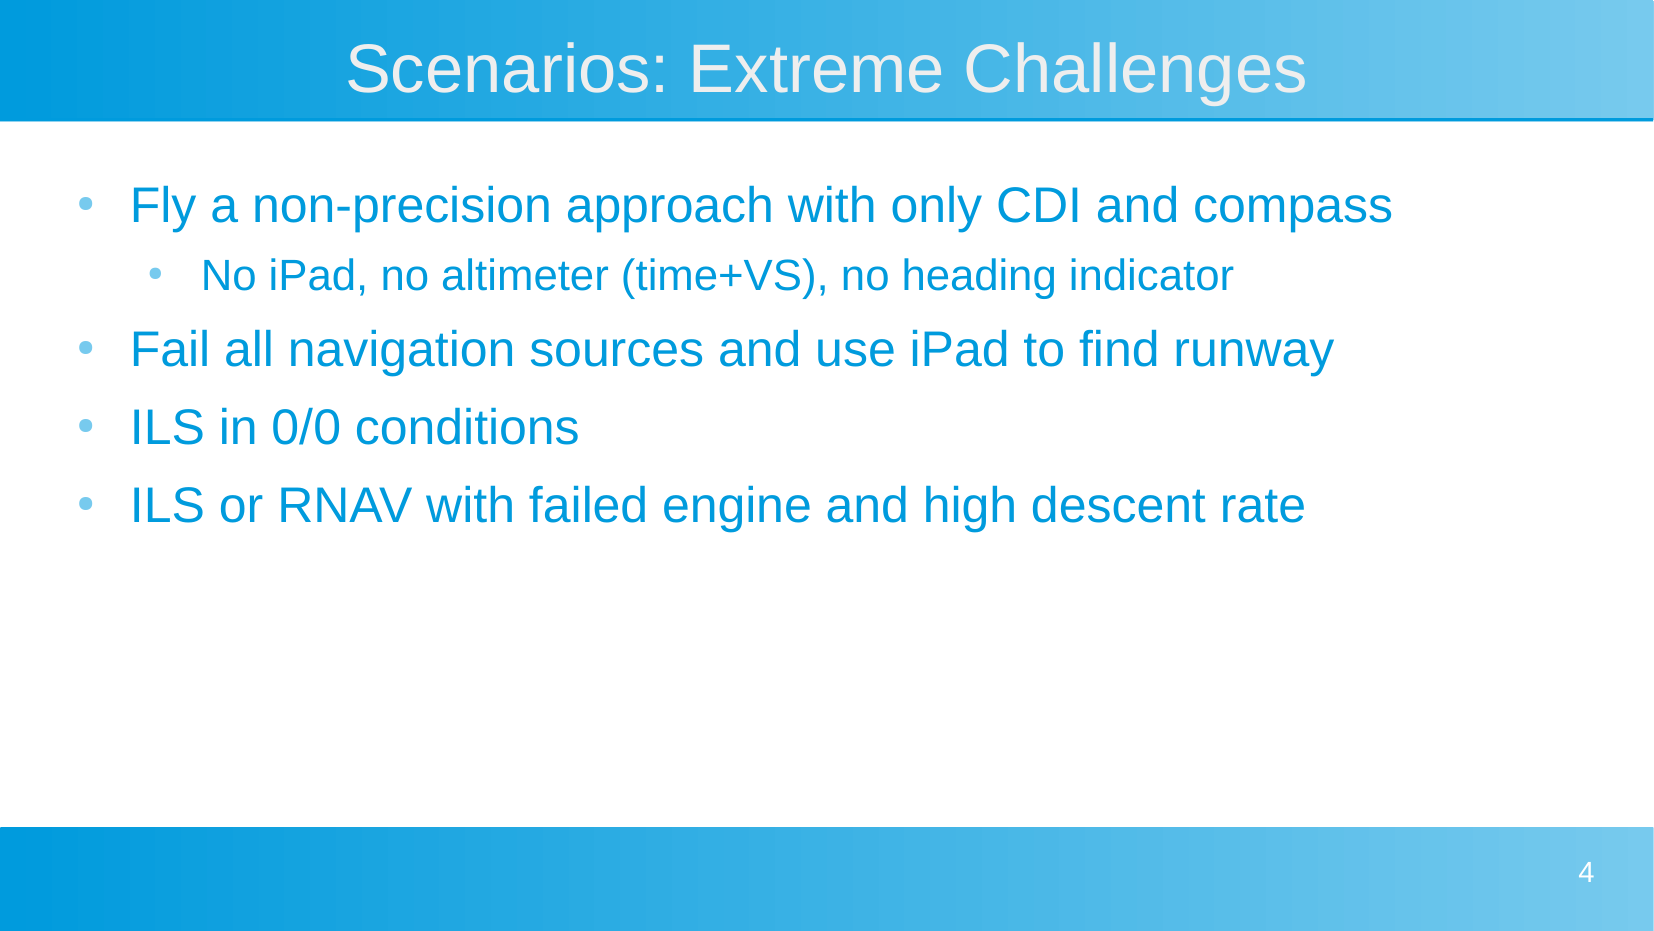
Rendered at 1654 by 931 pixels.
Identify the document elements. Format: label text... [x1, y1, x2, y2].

title Scenarios: Extreme Challenges [59, 29, 1595, 108]
list Fly a non-precision approach with only CDI and compass No iPad, no altimeter (time+VS), no heading indicator Fail all navigation sources and use iPad to find runway ILS in 0/0 conditions ILS or RNAV with failed engine and high descent rate [59, 177, 1595, 768]
